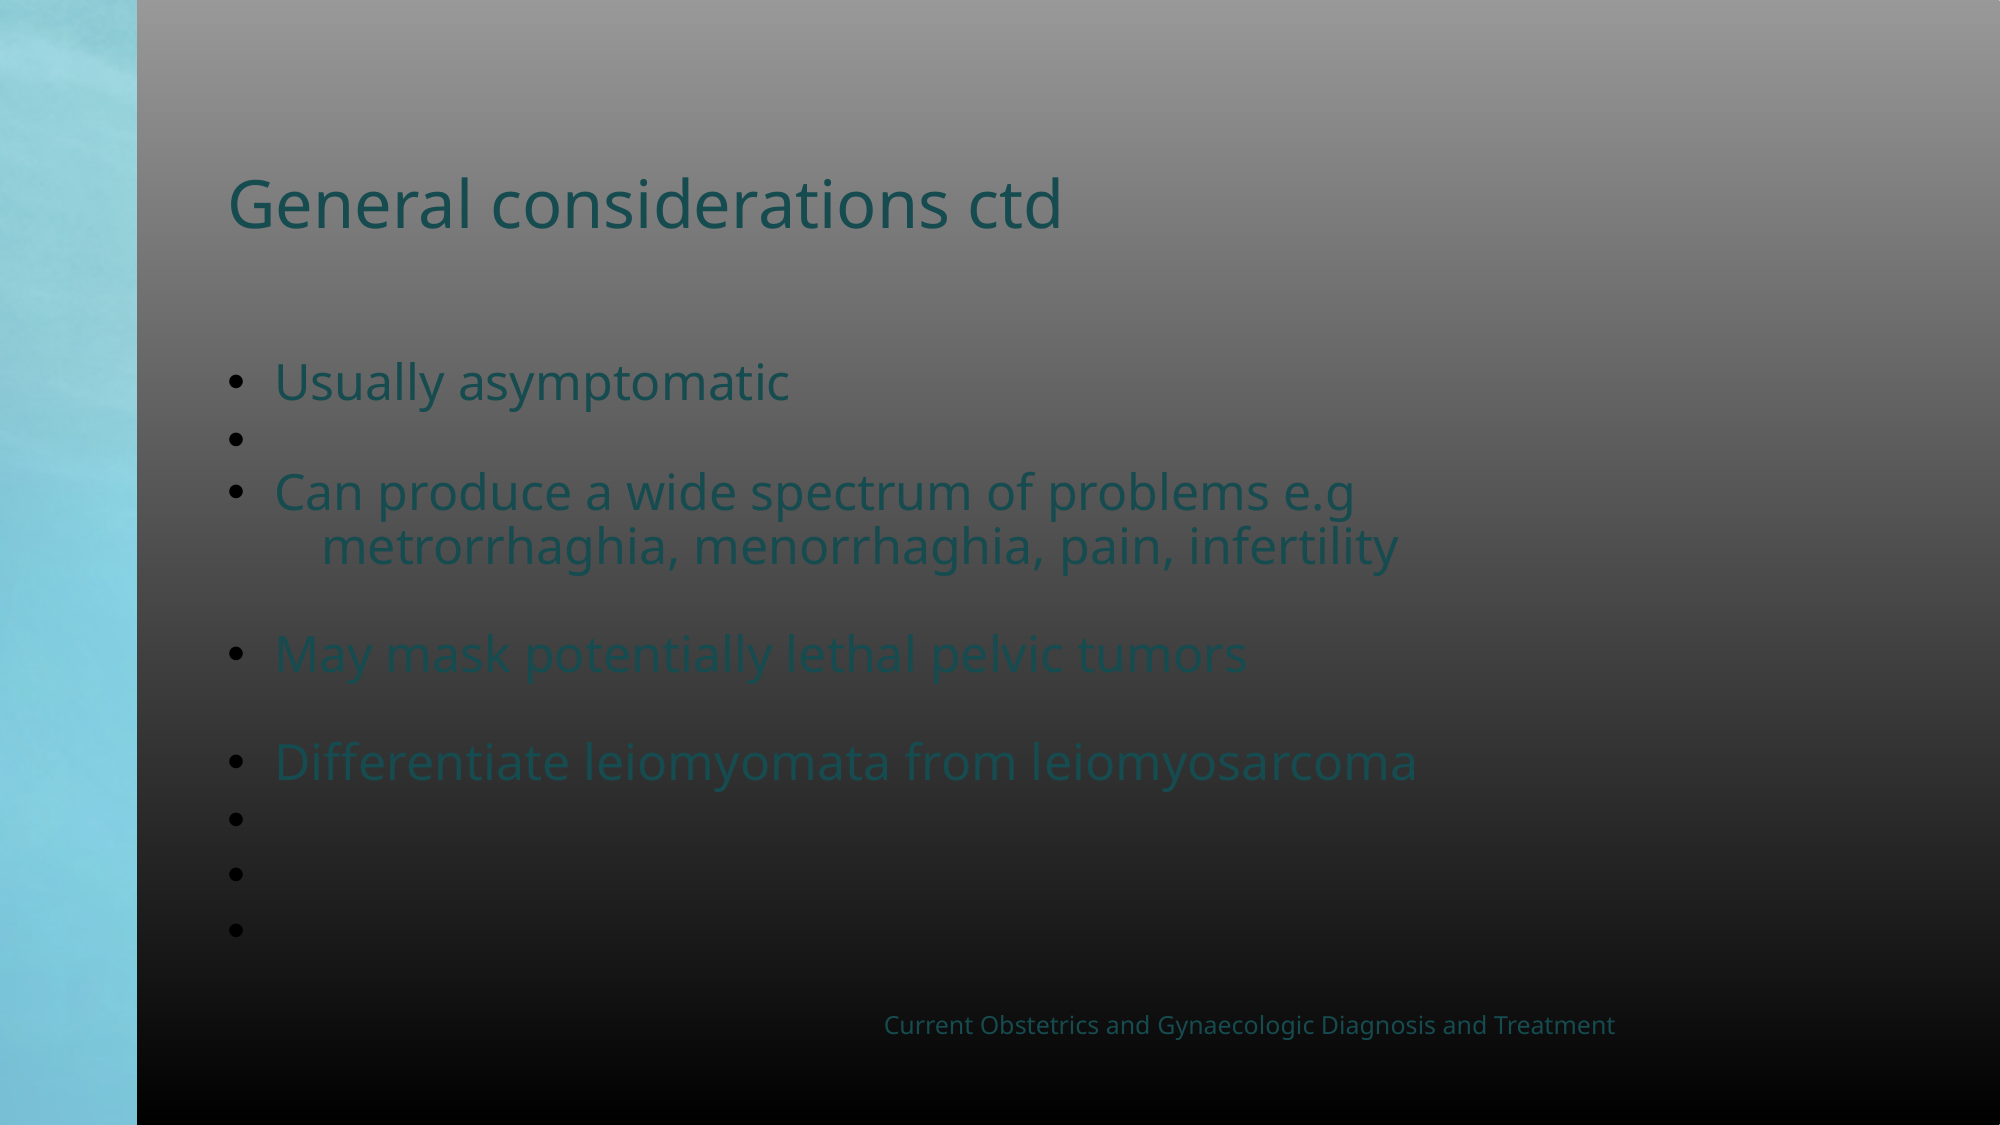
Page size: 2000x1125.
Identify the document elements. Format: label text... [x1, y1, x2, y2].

text_box Usually asymptomatic Can produce a wide spectrum of problems e.g metrorrhaghia, menorrhaghia, pain, infertility May mask potentially lethal pelvic tumors Differentiate leiomyomata from leiomyosarcoma Current Obstetrics and Gynaecologic Diagnosis and Treatment [212, 349, 1709, 1125]
title General considerations ctd [212, 62, 1788, 250]
